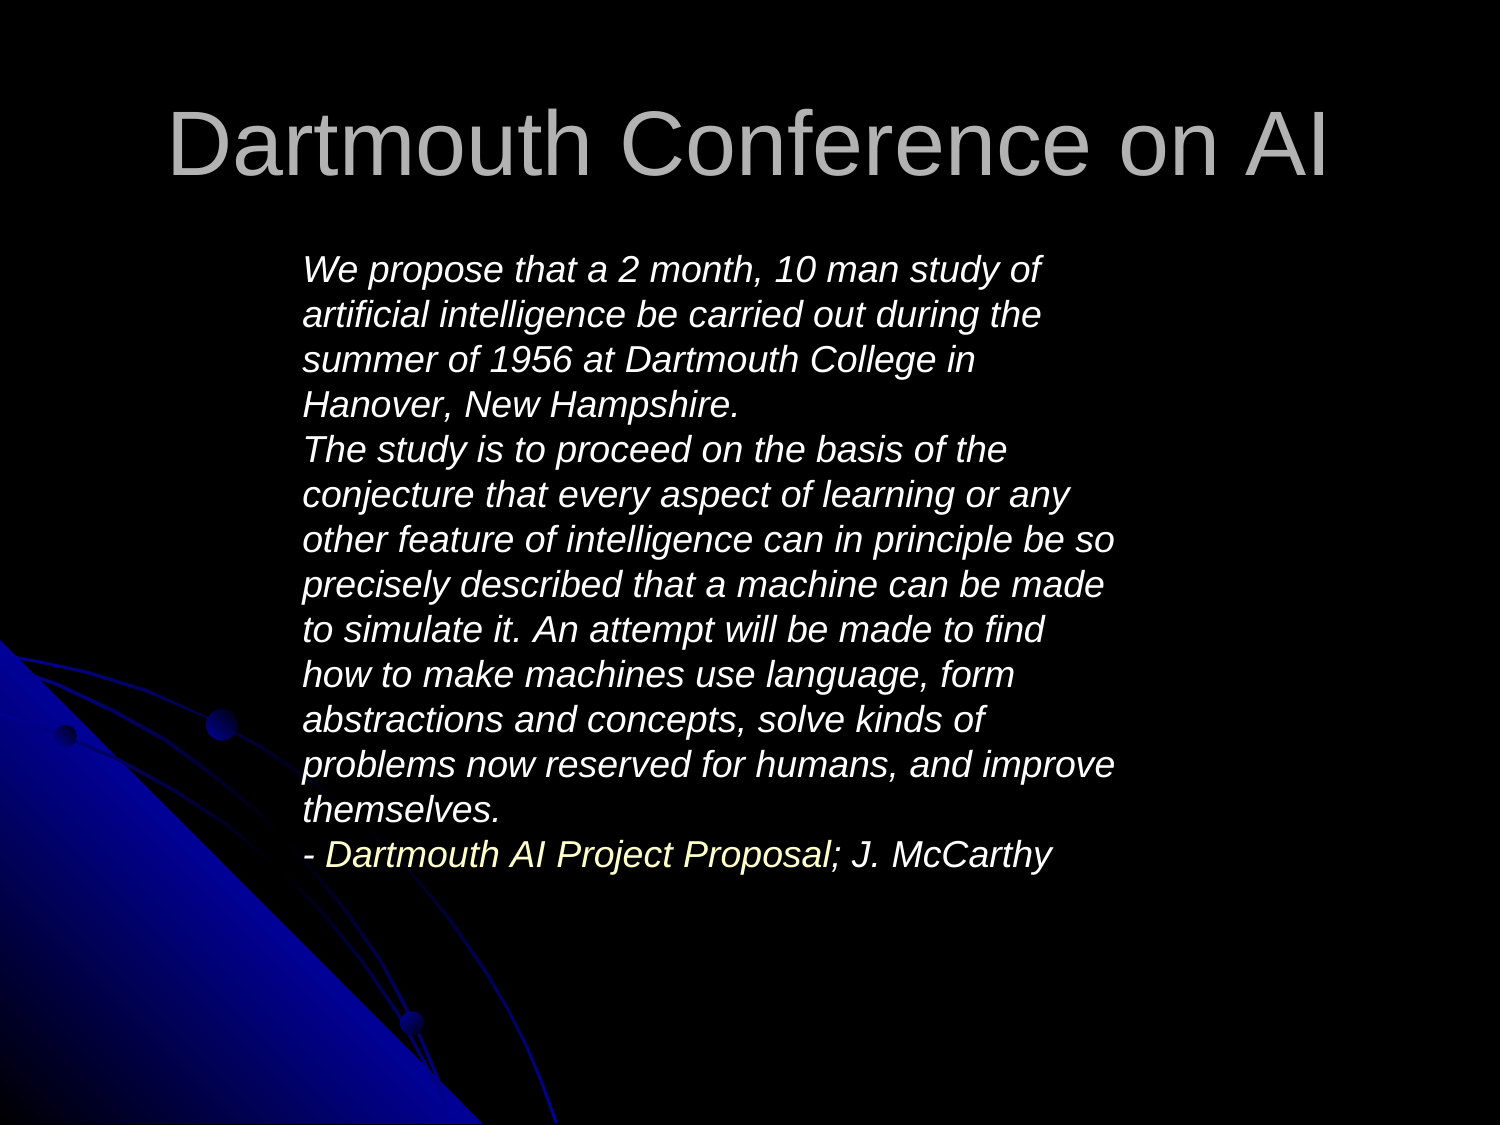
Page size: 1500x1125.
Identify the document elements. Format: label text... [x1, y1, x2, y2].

title Dartmouth Conference on AI [75, 45, 1426, 233]
text_box We propose that a 2 month, 10 man study of artificial intelligence be carried out during the summer of 1956 at Dartmouth College in Hanover, New Hampshire. The study is to proceed on the basis of the conjecture that every aspect of learning or any other feature of intelligence can in principle be so precisely described that a machine can be made to simulate it. An attempt will be made to find how to make machines use language, form abstractions and concepts, solve kinds of problems now reserved for humans, and improve themselves. - Dartmouth AI Project Proposal; J. McCarthy [287, 237, 1138, 883]
